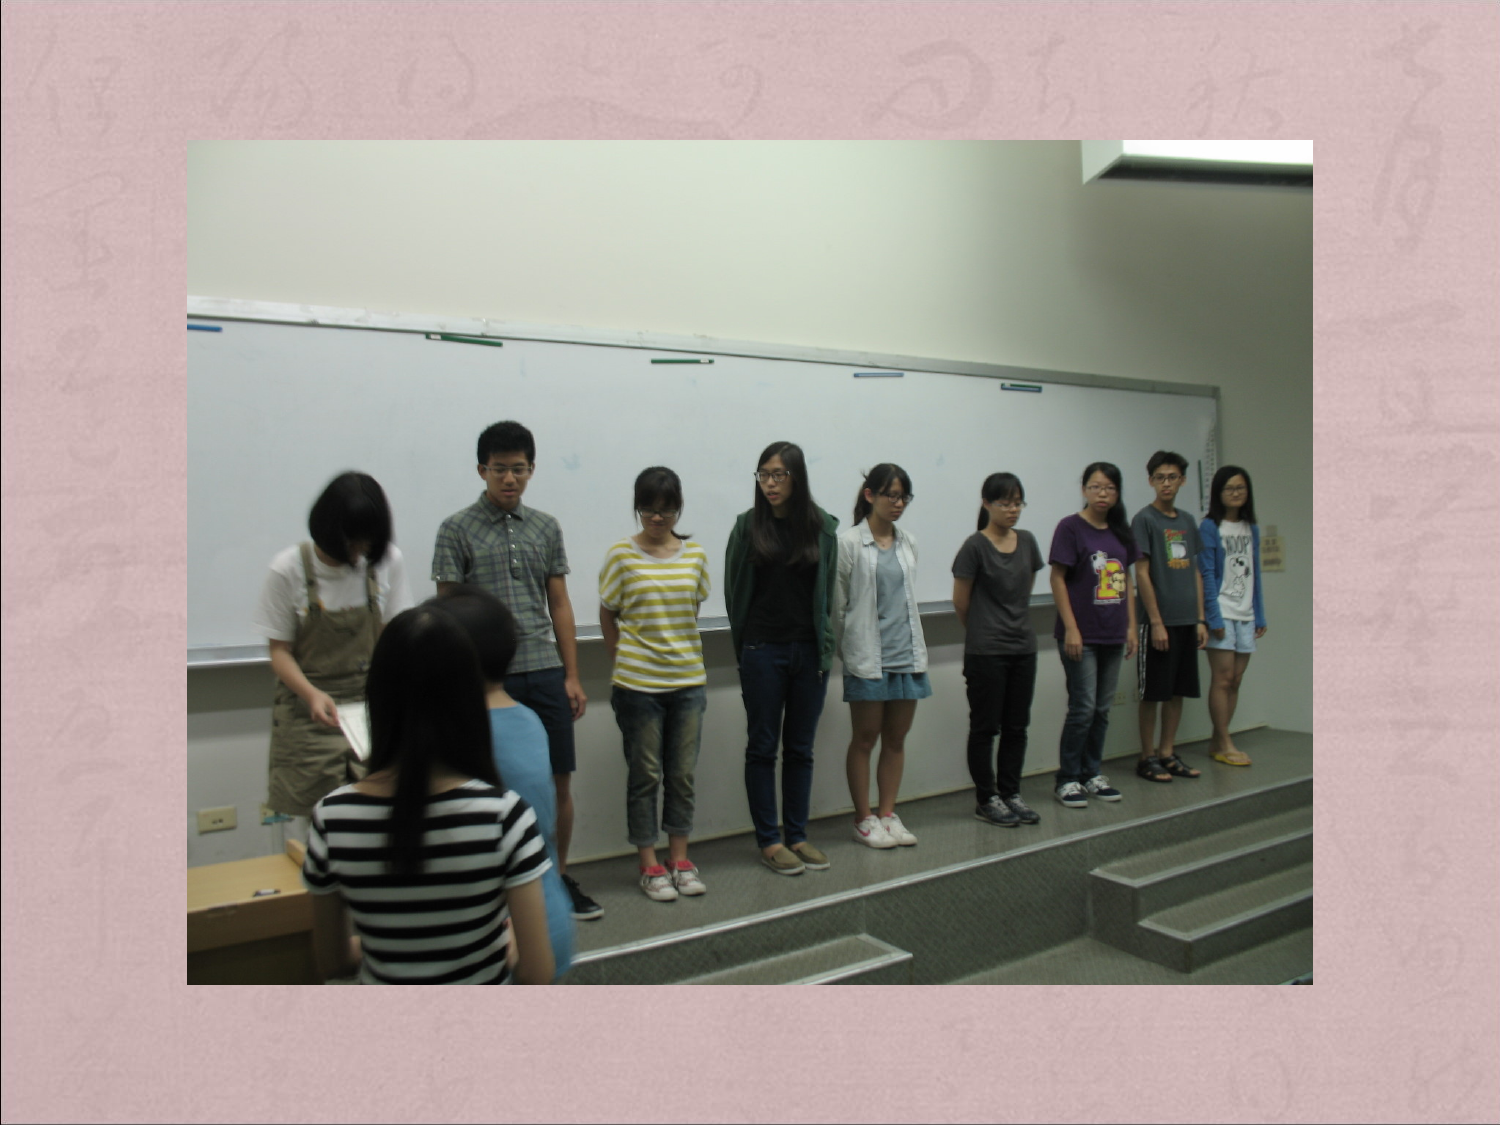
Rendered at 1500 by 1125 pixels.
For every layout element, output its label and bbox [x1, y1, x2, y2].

picture [187, 140, 1313, 985]
